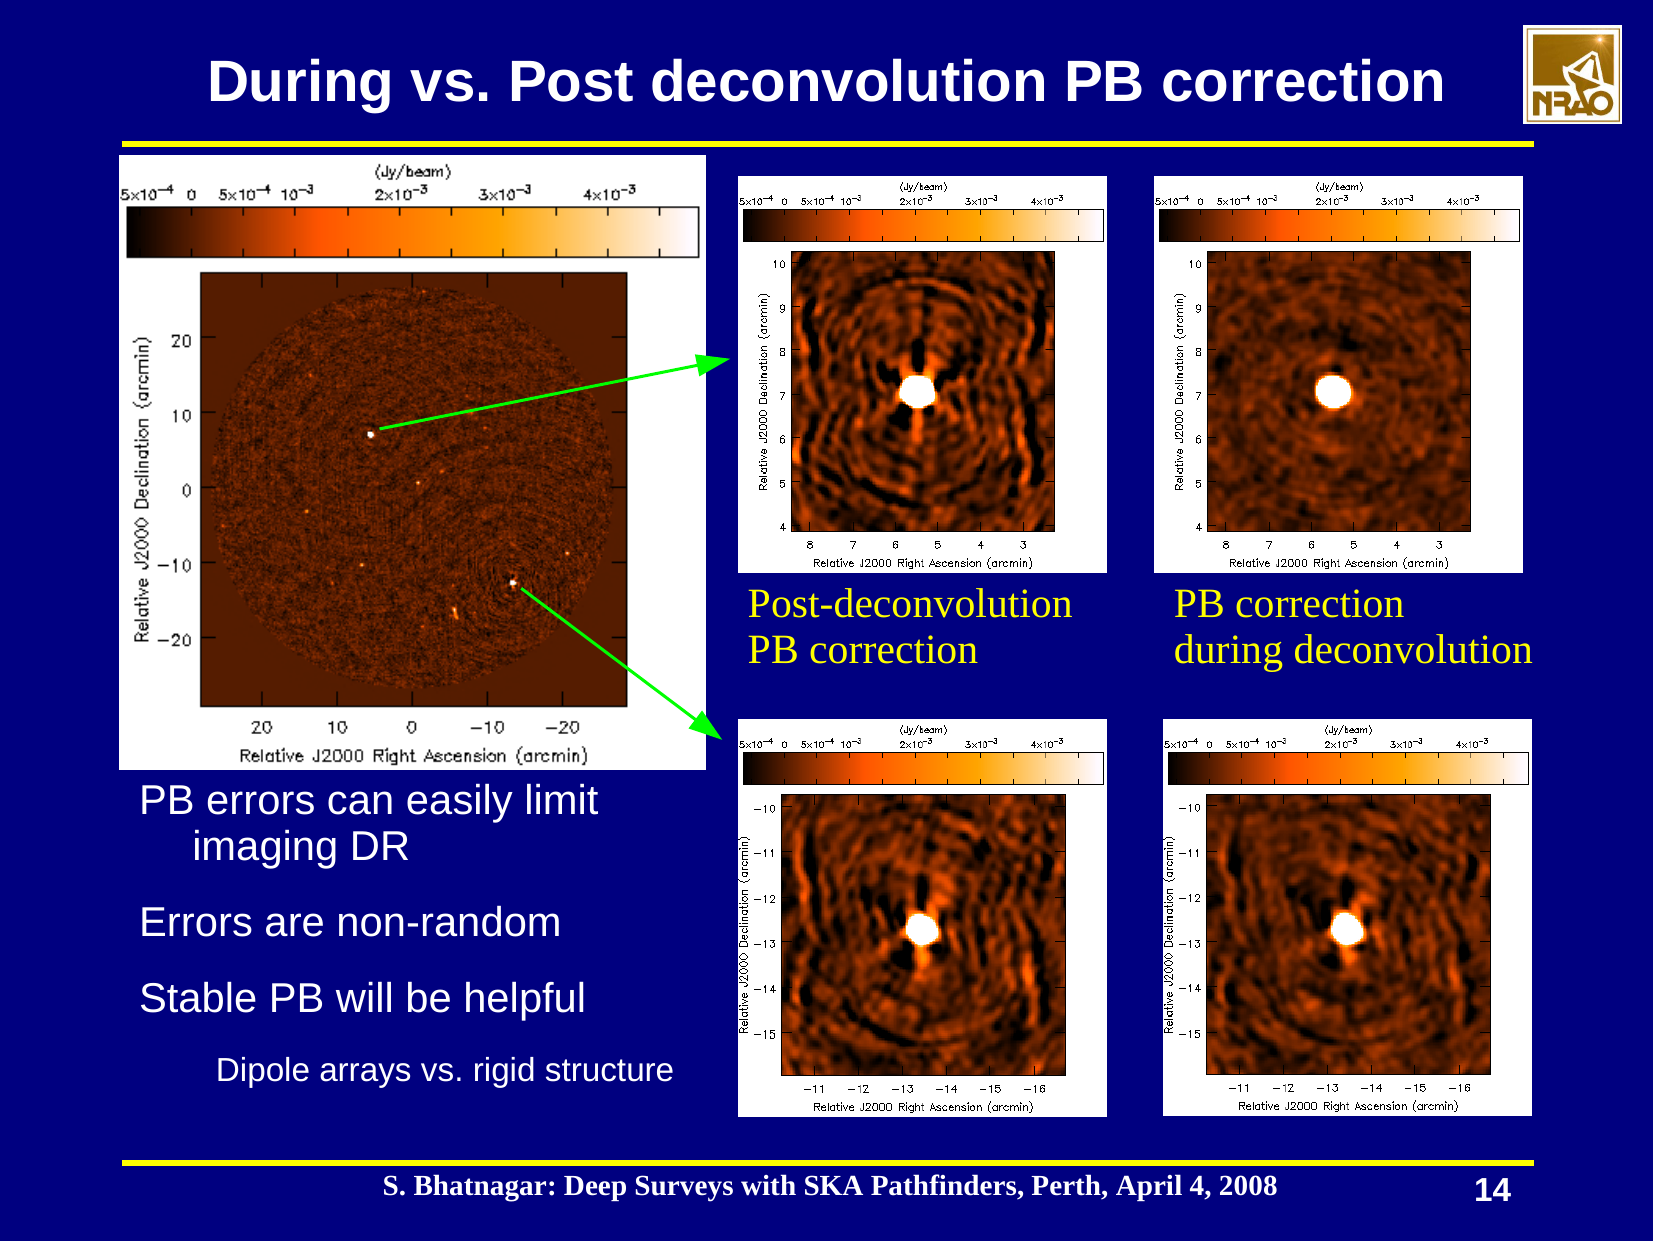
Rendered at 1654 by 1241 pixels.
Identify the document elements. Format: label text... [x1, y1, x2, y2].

title During vs. Post deconvolution PB correction [121, 26, 1533, 136]
picture [738, 176, 1107, 573]
picture [119, 155, 706, 770]
picture [1154, 176, 1523, 573]
picture [1163, 719, 1532, 1116]
picture [1523, 25, 1622, 124]
list PB errors can easily limit imaging DR Errors are non-random Stable PB will be helpful Dipole arrays vs. rigid structure [121, 776, 724, 1127]
picture [738, 719, 1107, 1117]
text_box PB correction during deconvolution [1173, 580, 1534, 696]
text_box Post-deconvolution PB correction [747, 580, 1105, 696]
